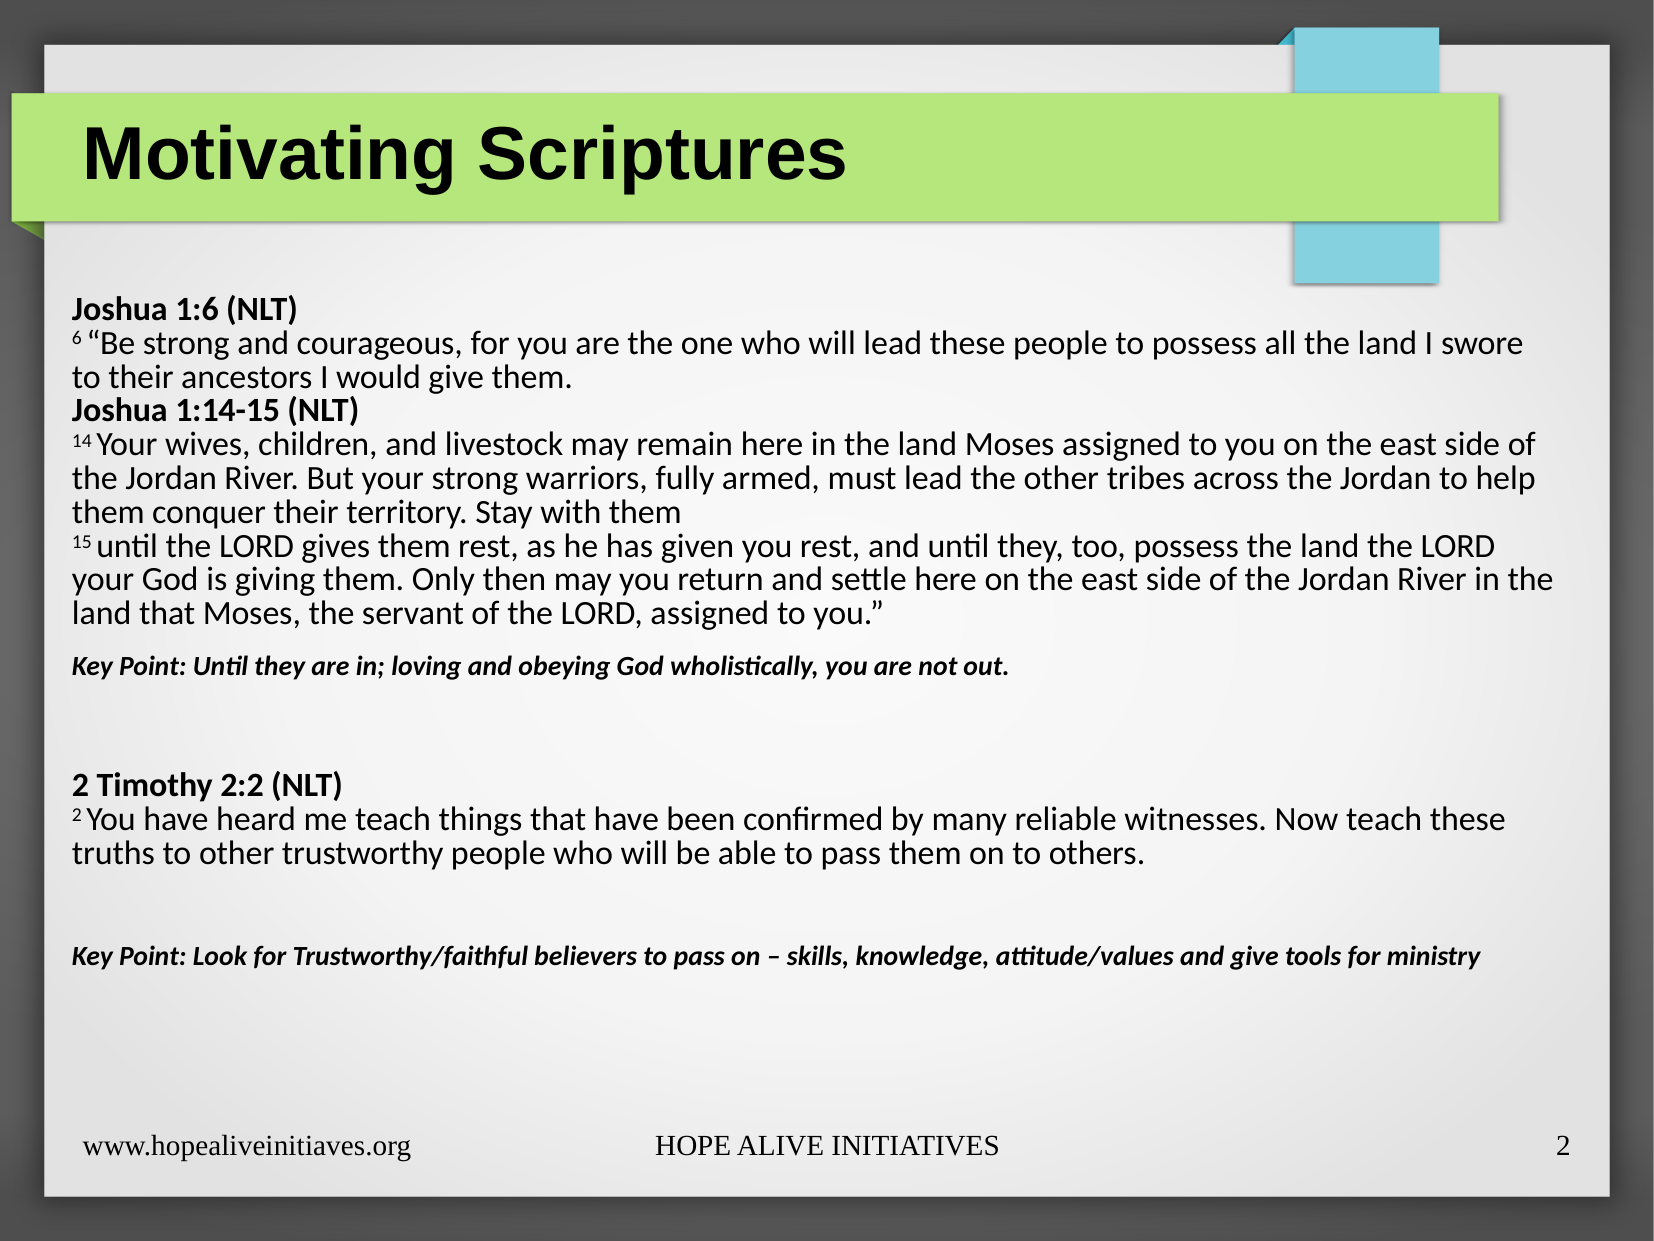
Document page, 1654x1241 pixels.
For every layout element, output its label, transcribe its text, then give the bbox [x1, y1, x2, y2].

title Motivating Scriptures [82, 94, 1264, 213]
list Joshua 1:6 (NLT) 6 “Be strong and courageous, for you are the one who will lead these people to possess all the land I swore to their ancestors I would give them. Joshua 1:14-15 (NLT) 14 Your wives, children, and livestock may remain here in the land Moses assigned to you on the east side of the Jordan River. But your strong warriors, fully armed, must lead the other tribes across the Jordan to help them conquer their territory. Stay with them 15 until the LORD gives them rest, as he has given you rest, and until they, too, possess the land the LORD your God is giving them. Only then may you return and settle here on the east side of the Jordan River in the land that Moses, the servant of the LORD, assigned to you.” Key Point: Until they are in; loving and obeying God wholistically, you are not out. 2 Timothy 2:2 (NLT) 2 You have heard me teach things that have been confirmed by many reliable witnesses. Now teach these truths to other trustworthy people who will be able to pass them on to others. Key Point: Look for Trustworthy/faithful believers to pass on – skills, knowledge, attitude/values and give tools for ministry [71, 295, 1561, 1015]
picture [0, 0, 1654, 1241]
